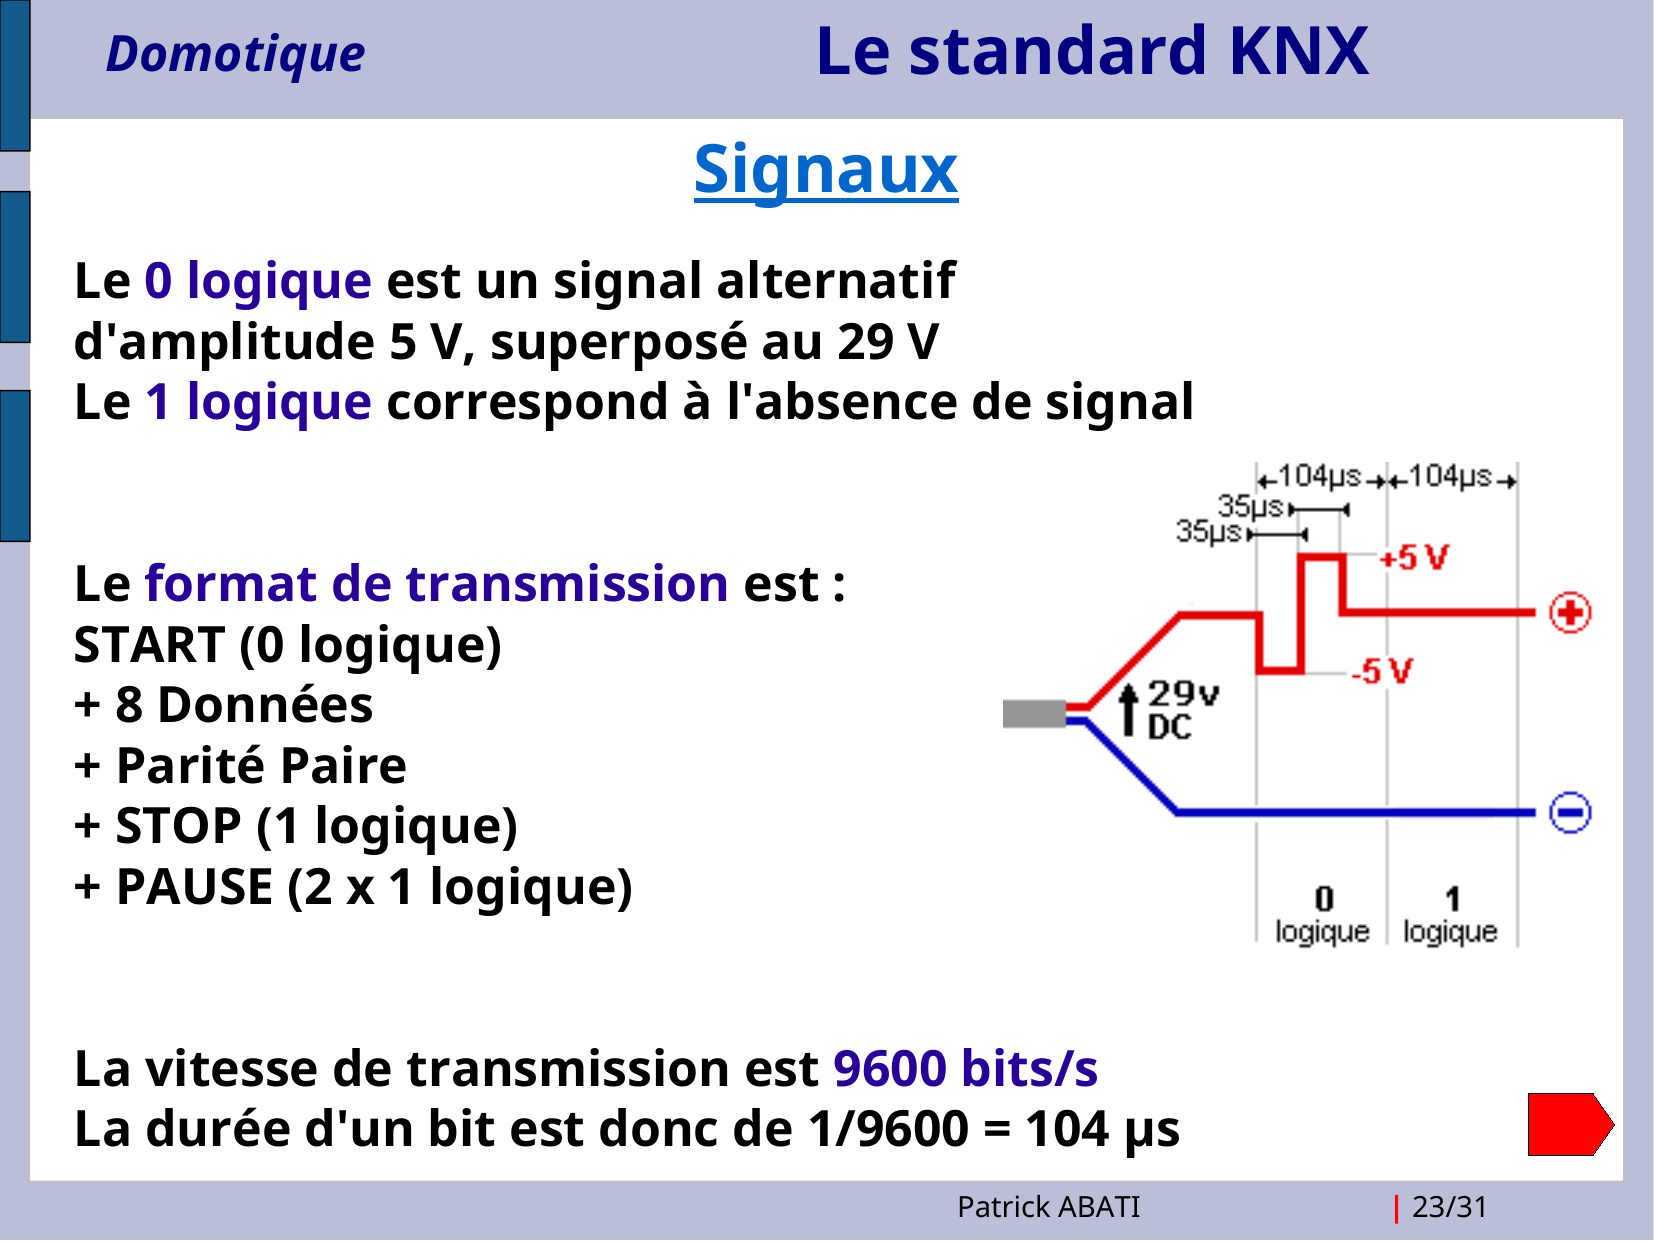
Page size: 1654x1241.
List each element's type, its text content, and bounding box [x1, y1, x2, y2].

text_box Le 0 logique est un signal alternatif d'amplitude 5 V, superposé au 29 V Le 1 logique correspond à l'absence de signal Le format de transmission est : START (0 logique) + 8 Données + Parité Paire + STOP (1 logique) + PAUSE (2 x 1 logique) La vitesse de transmission est 9600 bits/s La durée d'un bit est donc de 1/9600 = 104 µs [59, 240, 1595, 1161]
text_box Signaux [29, 118, 1624, 215]
picture [1003, 462, 1595, 951]
text_box [1528, 1093, 1615, 1156]
